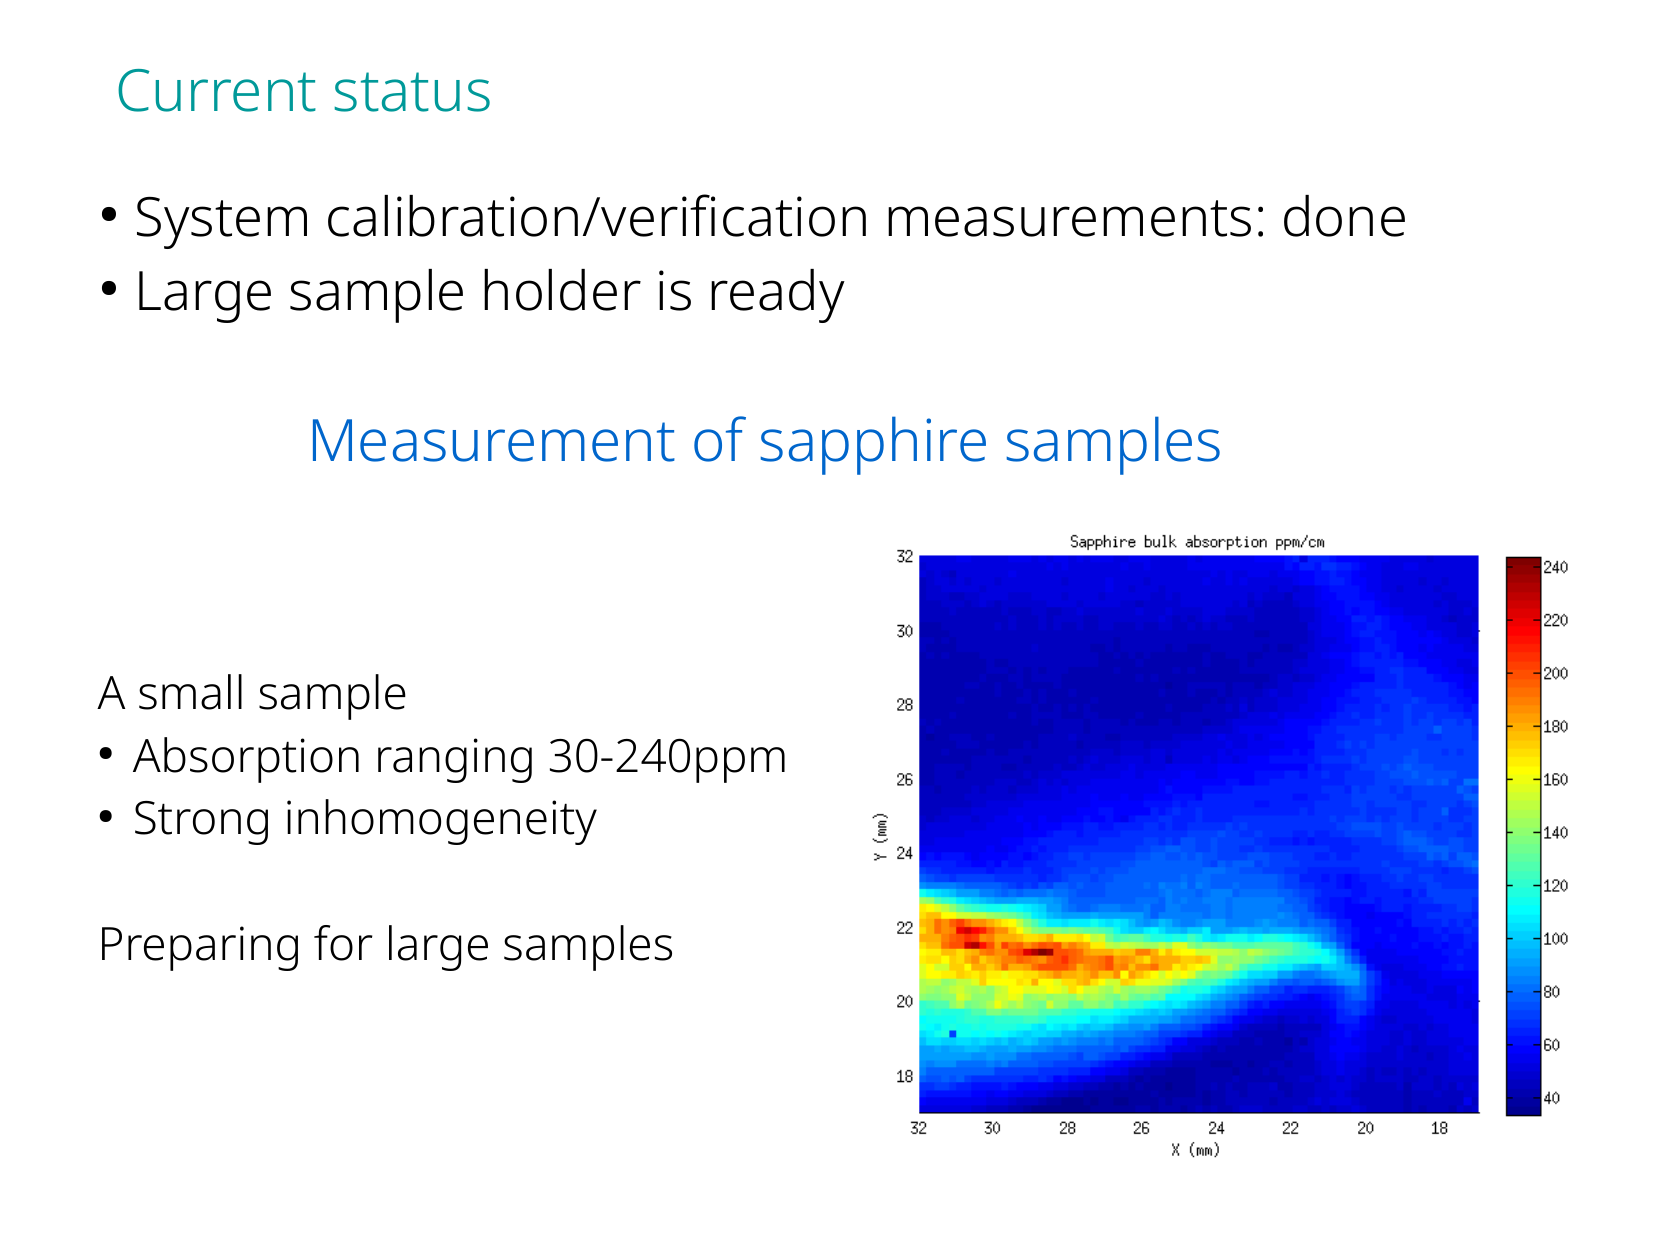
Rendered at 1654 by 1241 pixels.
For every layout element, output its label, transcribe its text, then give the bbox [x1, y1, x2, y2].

text_box System calibration/verification measurements: done Large sample holder is ready [84, 171, 1554, 321]
text_box Measurement of sapphire samples [292, 391, 1323, 479]
text_box Current status [100, 41, 551, 129]
picture [810, 395, 1647, 1170]
text_box A small sample Absorption ranging 30-240ppm Strong inhomogeneity Preparing for large samples [82, 653, 871, 951]
